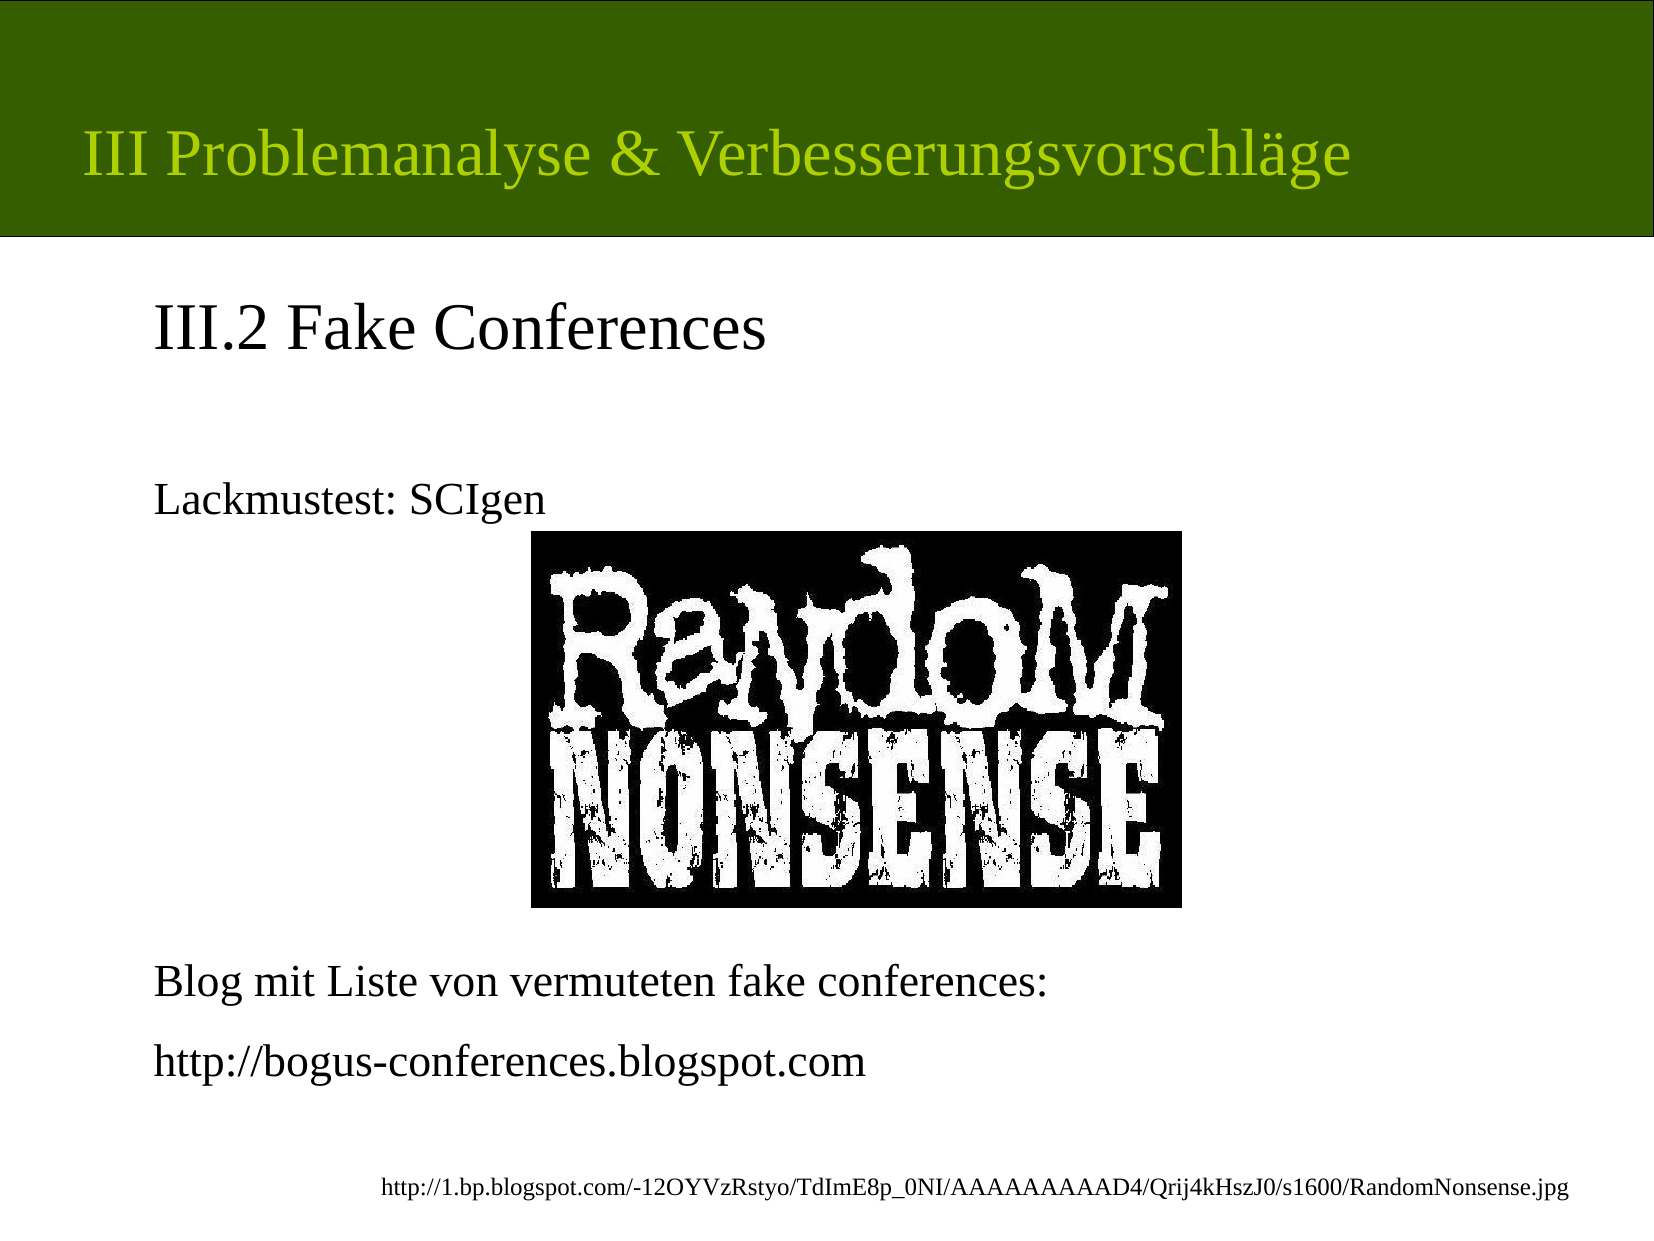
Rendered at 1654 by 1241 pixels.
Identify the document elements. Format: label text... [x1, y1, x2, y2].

text_box [0, 0, 1654, 237]
list III.2 Fake Conferences Lackmustest: SCIgen Blog mit Liste von vermuteten fake conferences: http://bogus-conferences.blogspot.com http://1.bp.blogspot.com/-12OYVzRstyo/TdImE8p_0NI/AAAAAAAAAD4/Qrij4kHszJ0/s1600/RandomNonsense.jpg [82, 290, 1571, 1206]
title III Problemanalyse & Verbesserungsvorschläge [82, 56, 1571, 250]
picture [531, 531, 1182, 908]
